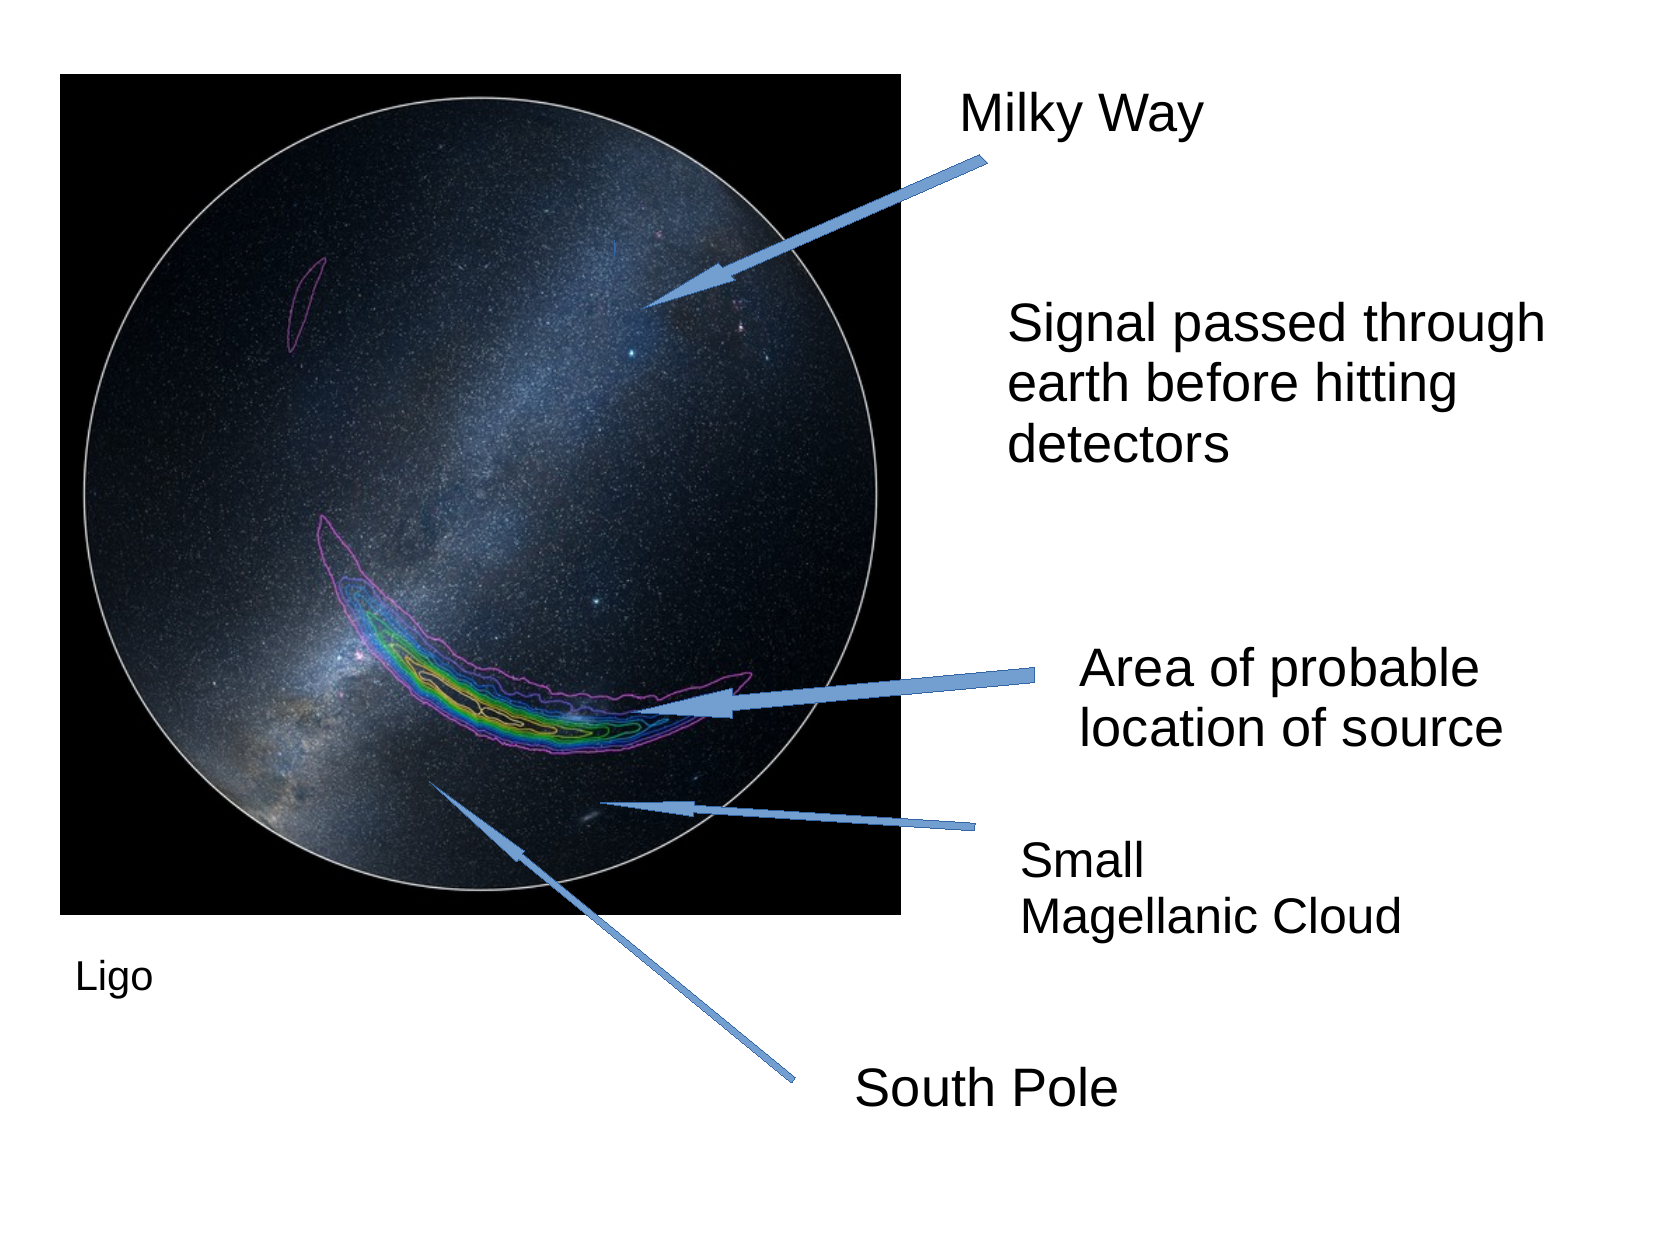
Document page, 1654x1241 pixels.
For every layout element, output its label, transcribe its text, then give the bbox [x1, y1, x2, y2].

text_box [641, 154, 988, 309]
text_box Area of probable location of source [1065, 630, 1521, 766]
text_box Signal passed through earth before hitting detectors [992, 285, 1578, 482]
text_box South Pole [840, 1050, 1136, 1126]
text_box Small Magellanic Cloud [1005, 825, 1418, 952]
text_box Milky Way [945, 75, 1246, 151]
text_box Ligo [60, 945, 169, 1007]
picture [60, 74, 901, 916]
text_box [600, 801, 976, 831]
text_box [631, 667, 1035, 719]
text_box [429, 781, 796, 1083]
